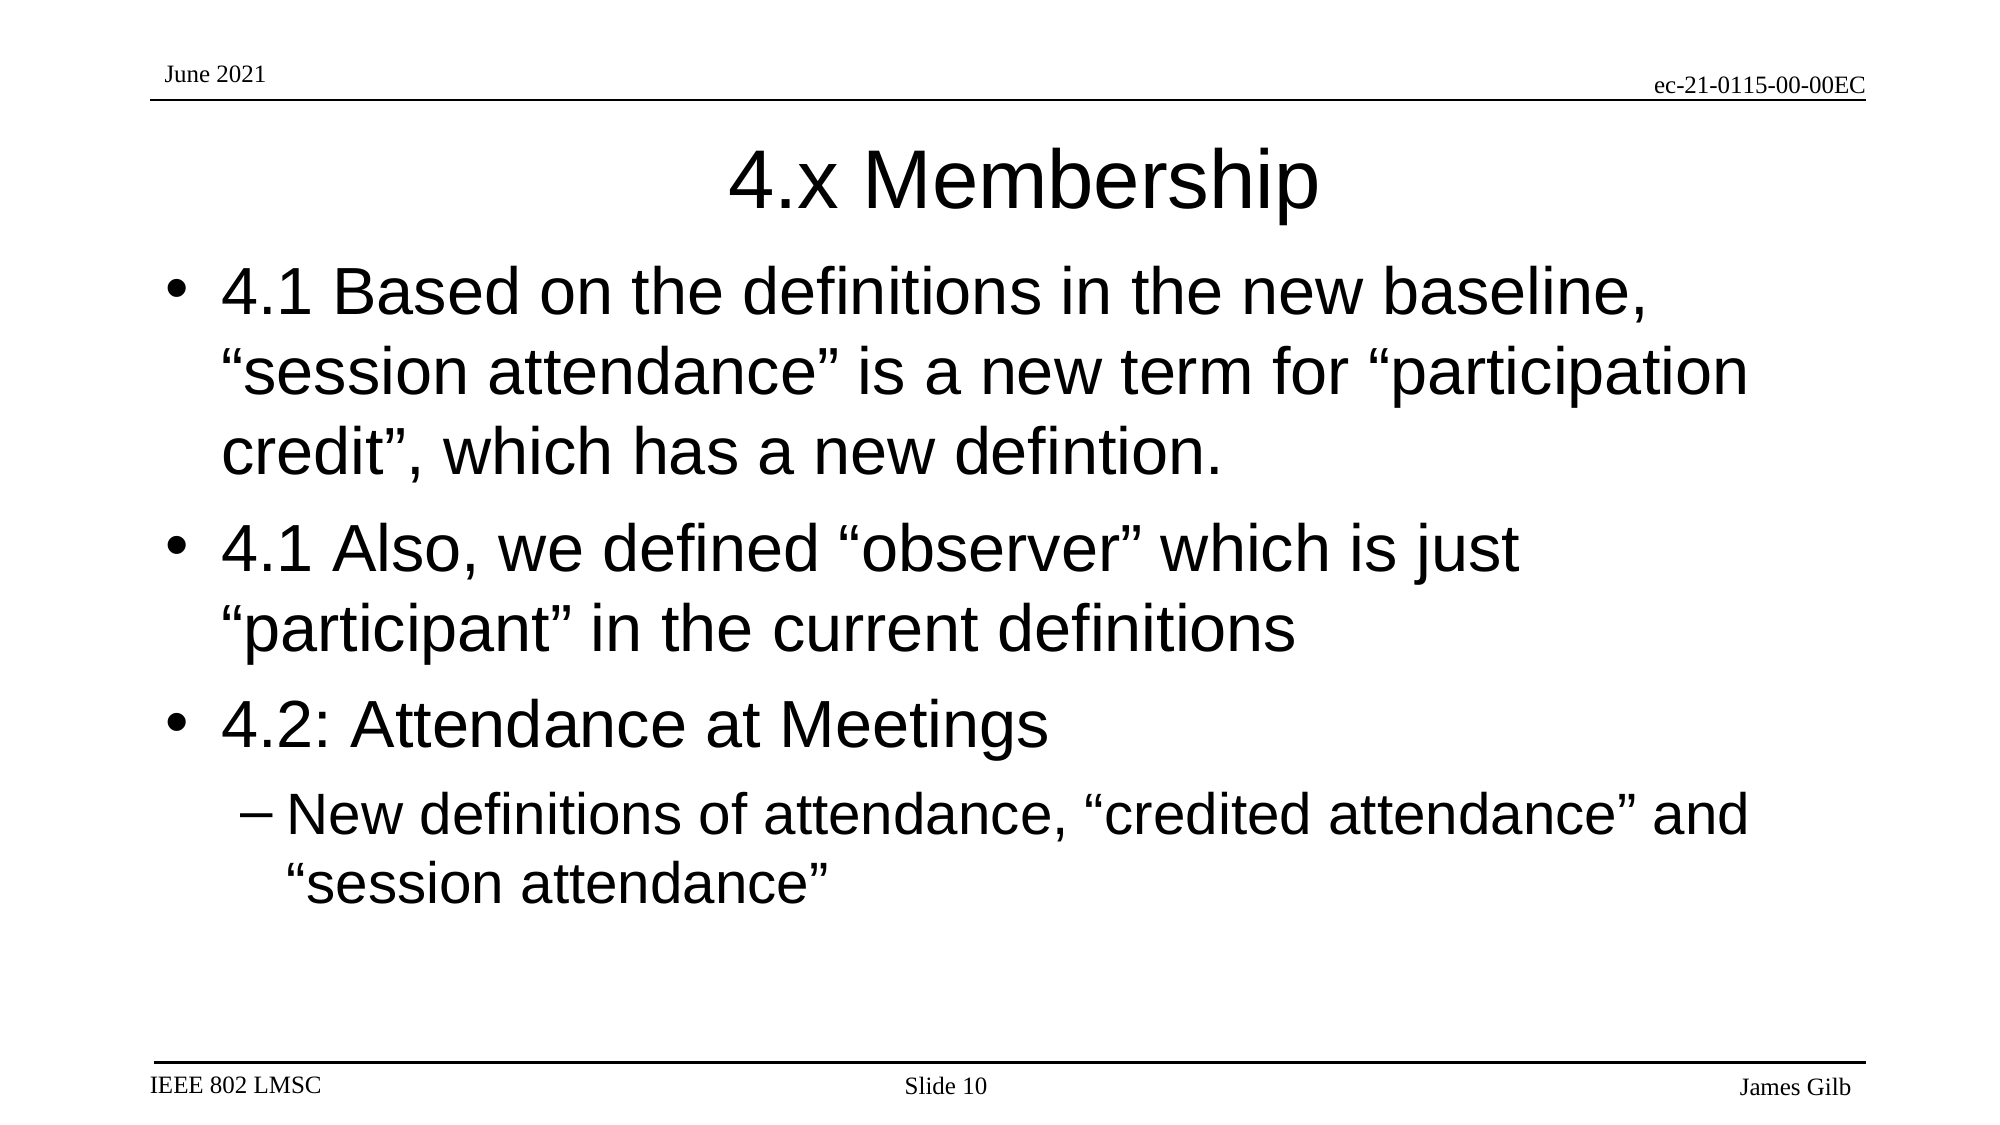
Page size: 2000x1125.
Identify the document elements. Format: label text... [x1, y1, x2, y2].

list 4.1 Based on the definitions in the new baseline, “session attendance” is a new term for “participation credit”, which has a new defintion. 4.1 Also, we defined “observer” which is just “participant” in the current definitions 4.2: Attendance at Meetings New definitions of attendance, “credited attendance” and “session attendance” [149, 239, 1900, 1051]
title 4.x Membership [149, 112, 1900, 238]
